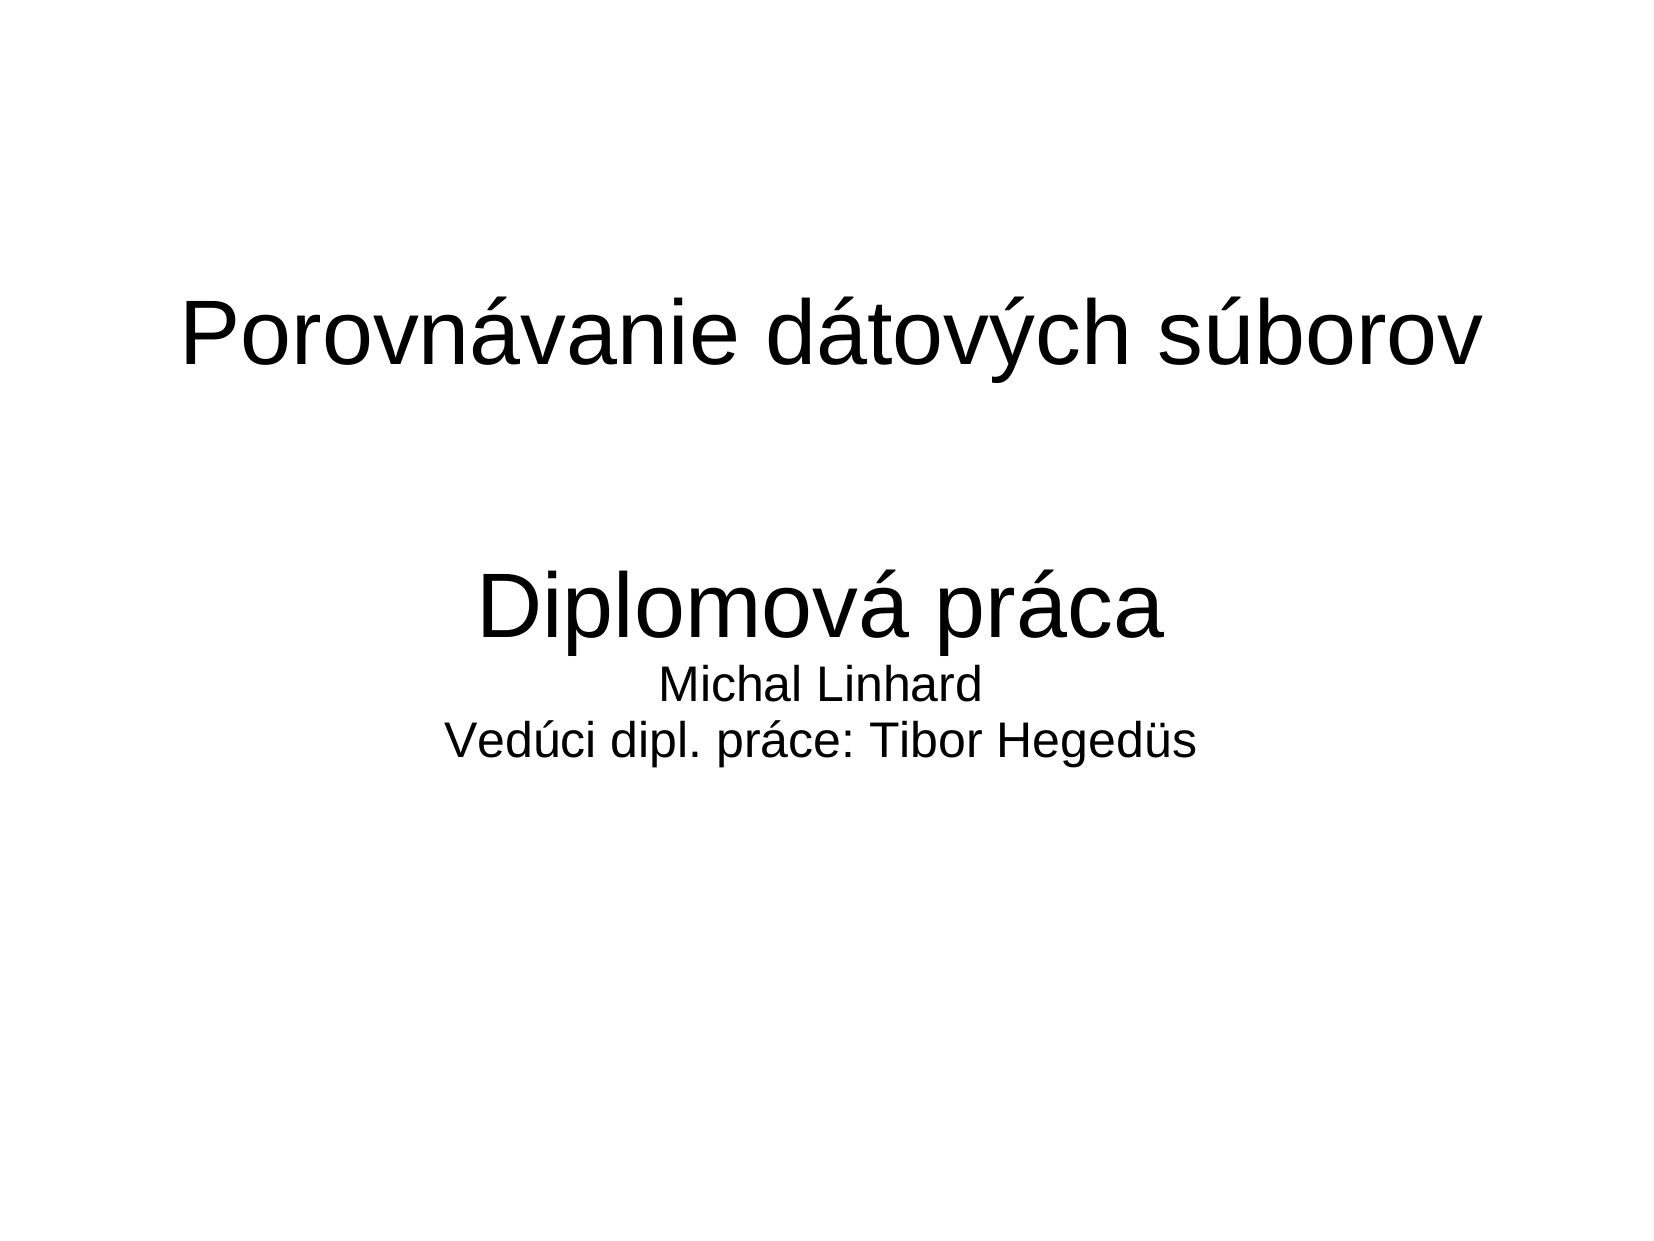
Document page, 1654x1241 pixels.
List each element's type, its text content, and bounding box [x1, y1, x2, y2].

title Porovnávanie dátových súborov [88, 236, 1577, 429]
subtitle Diplomová práca Michal Linhard Vedúci dipl. práce: Tibor Hegedüs [76, 259, 1565, 1063]
